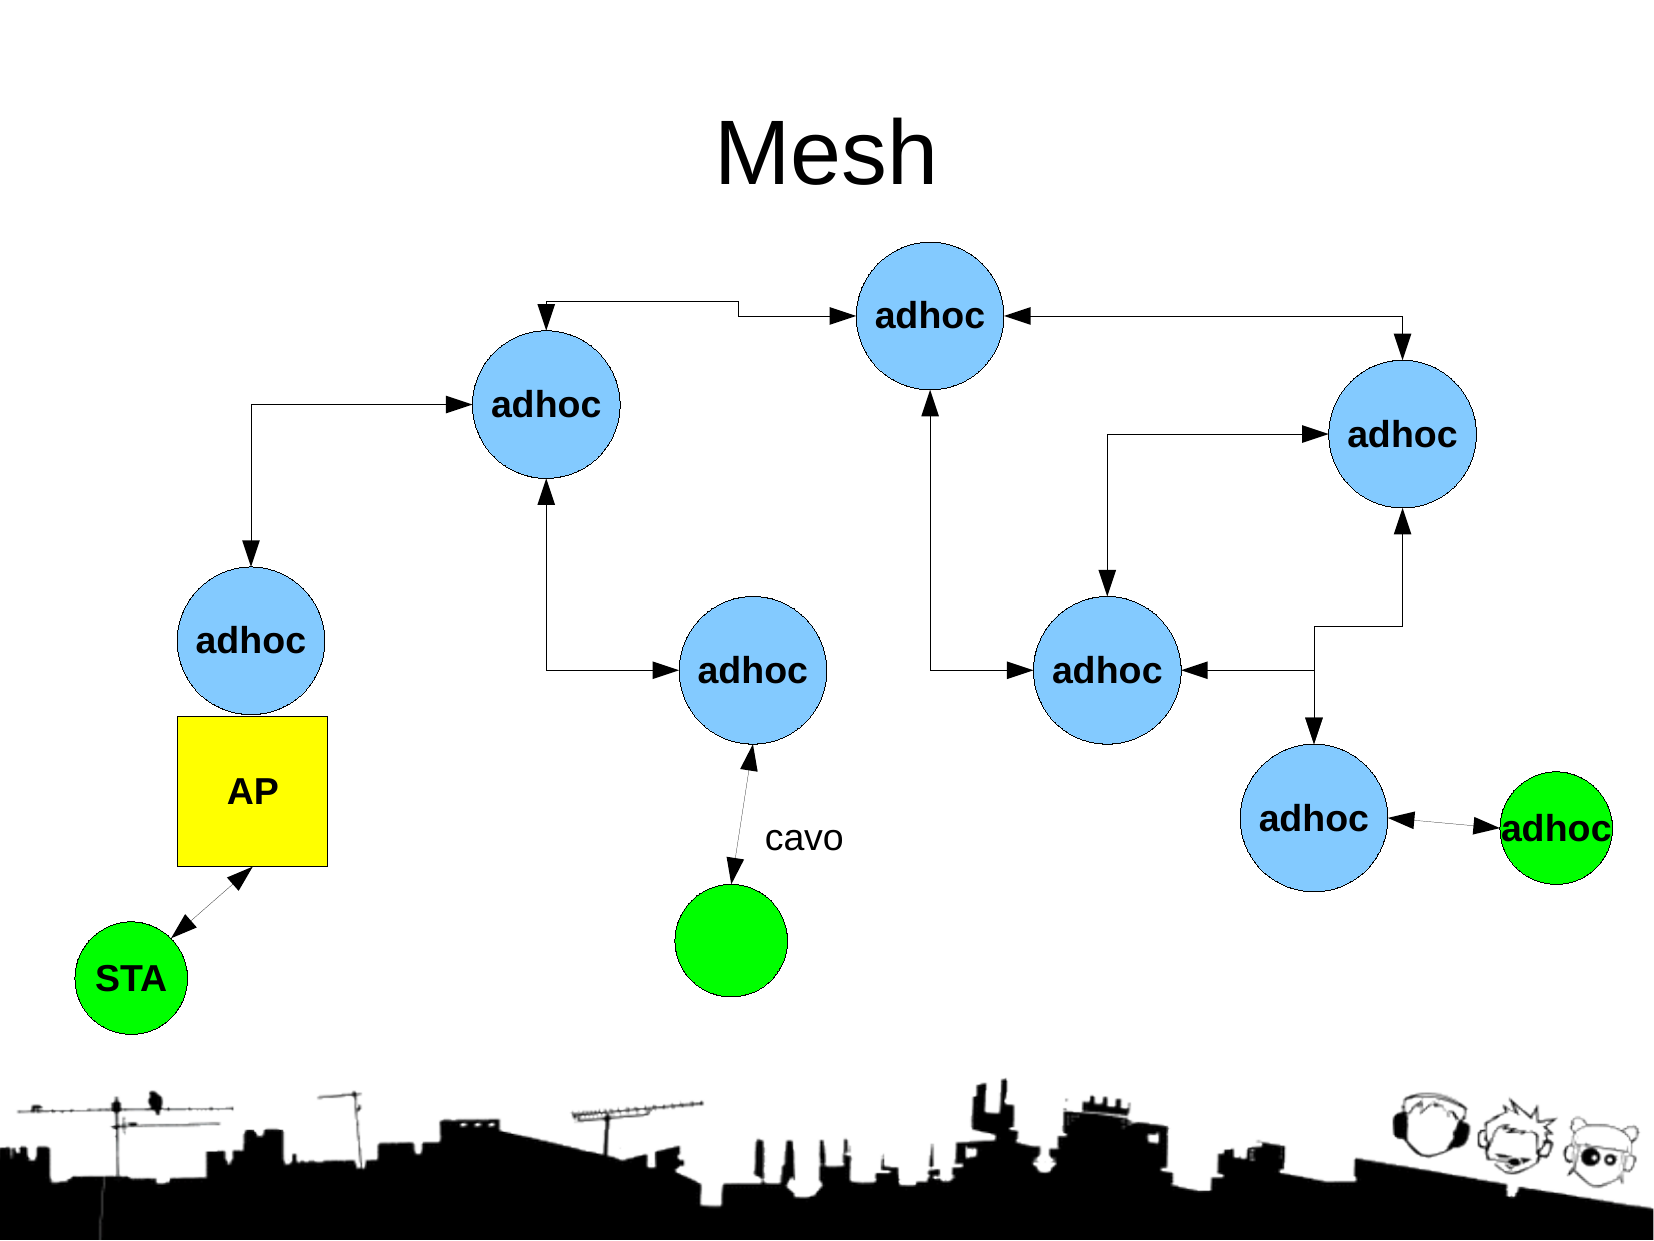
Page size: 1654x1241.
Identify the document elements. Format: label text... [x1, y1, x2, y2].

text_box adhoc [177, 566, 325, 715]
text_box adhoc [679, 596, 827, 745]
text_box cavo [750, 809, 863, 867]
text_box adhoc [1240, 744, 1388, 892]
text_box AP [177, 716, 328, 867]
text_box adhoc [856, 242, 1004, 390]
text_box adhoc [1033, 596, 1182, 745]
text_box adhoc [1499, 771, 1613, 885]
text_box adhoc [1328, 360, 1477, 508]
text_box adhoc [472, 330, 621, 479]
text_box [674, 884, 788, 997]
picture [0, 1077, 1654, 1240]
title Mesh [82, 56, 1571, 250]
text_box STA [74, 921, 188, 1035]
